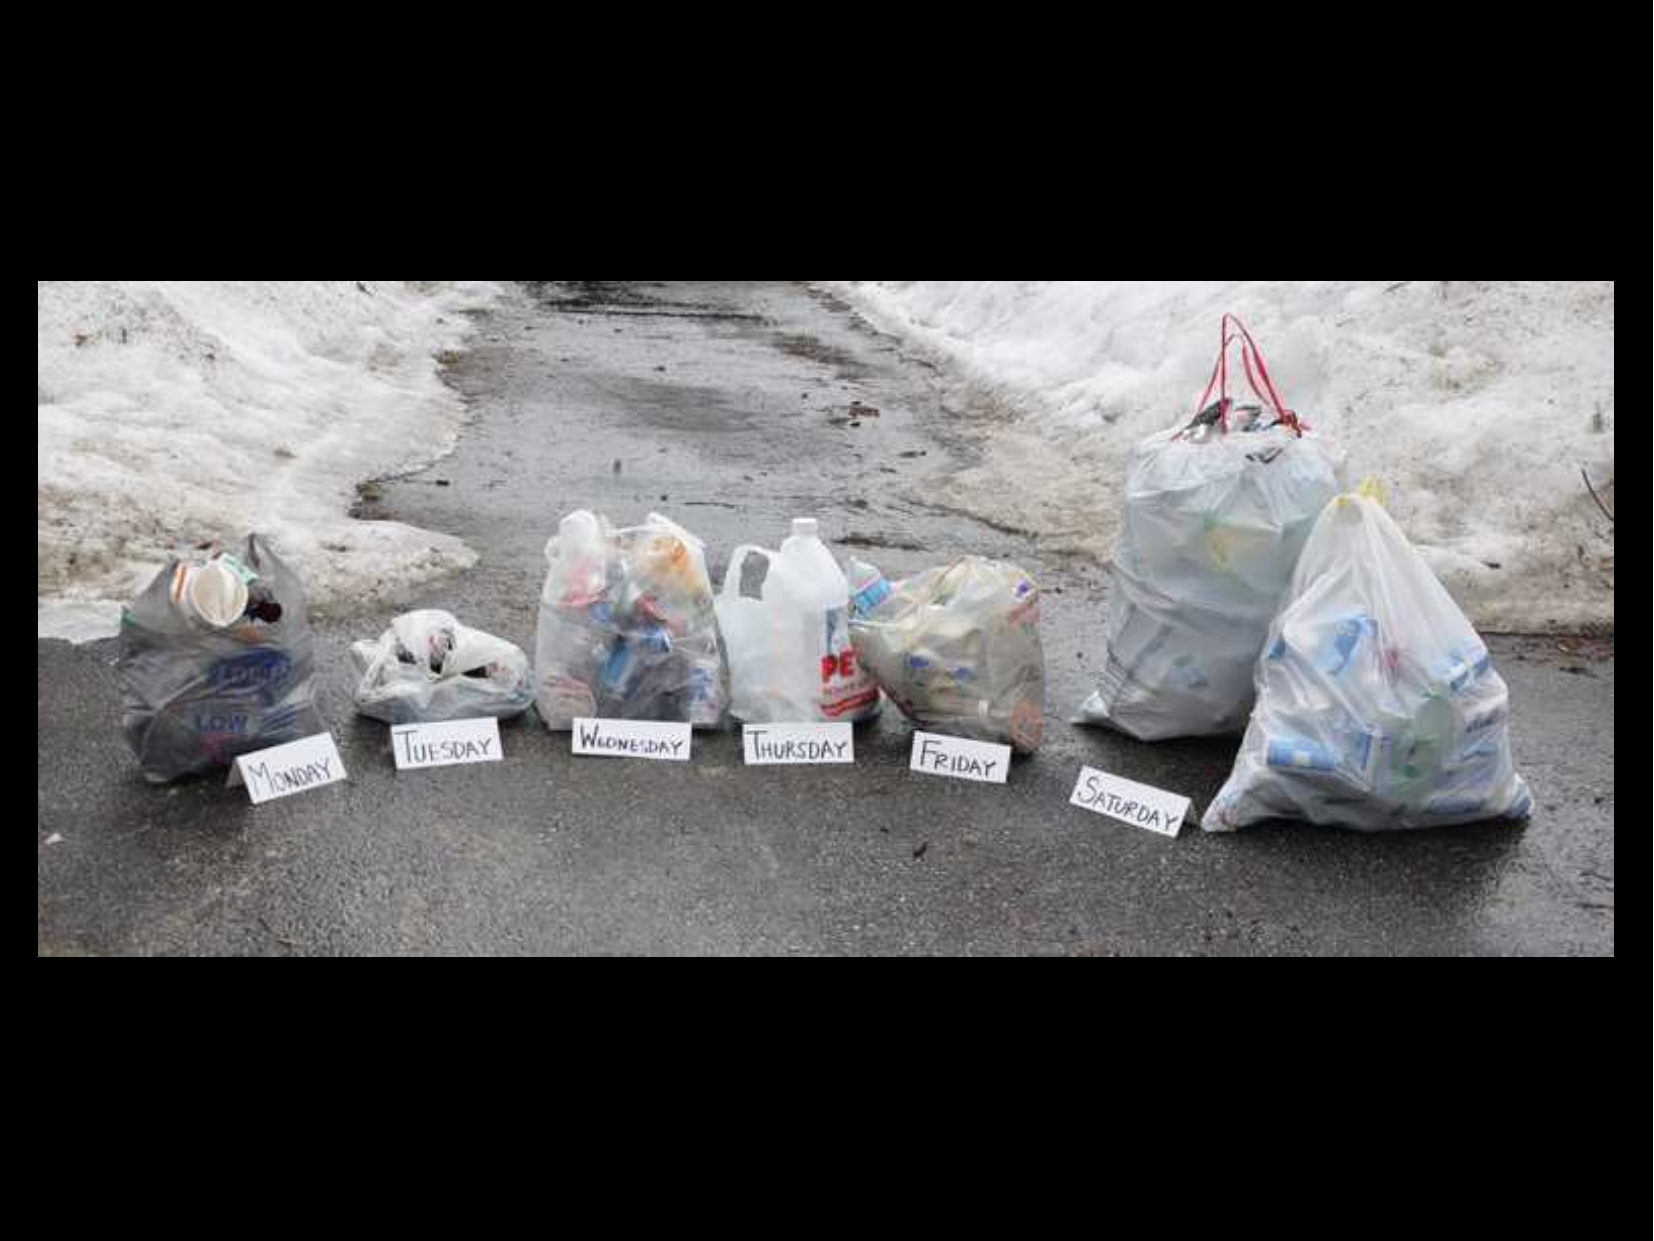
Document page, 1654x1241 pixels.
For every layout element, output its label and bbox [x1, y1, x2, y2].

picture [38, 281, 1614, 957]
